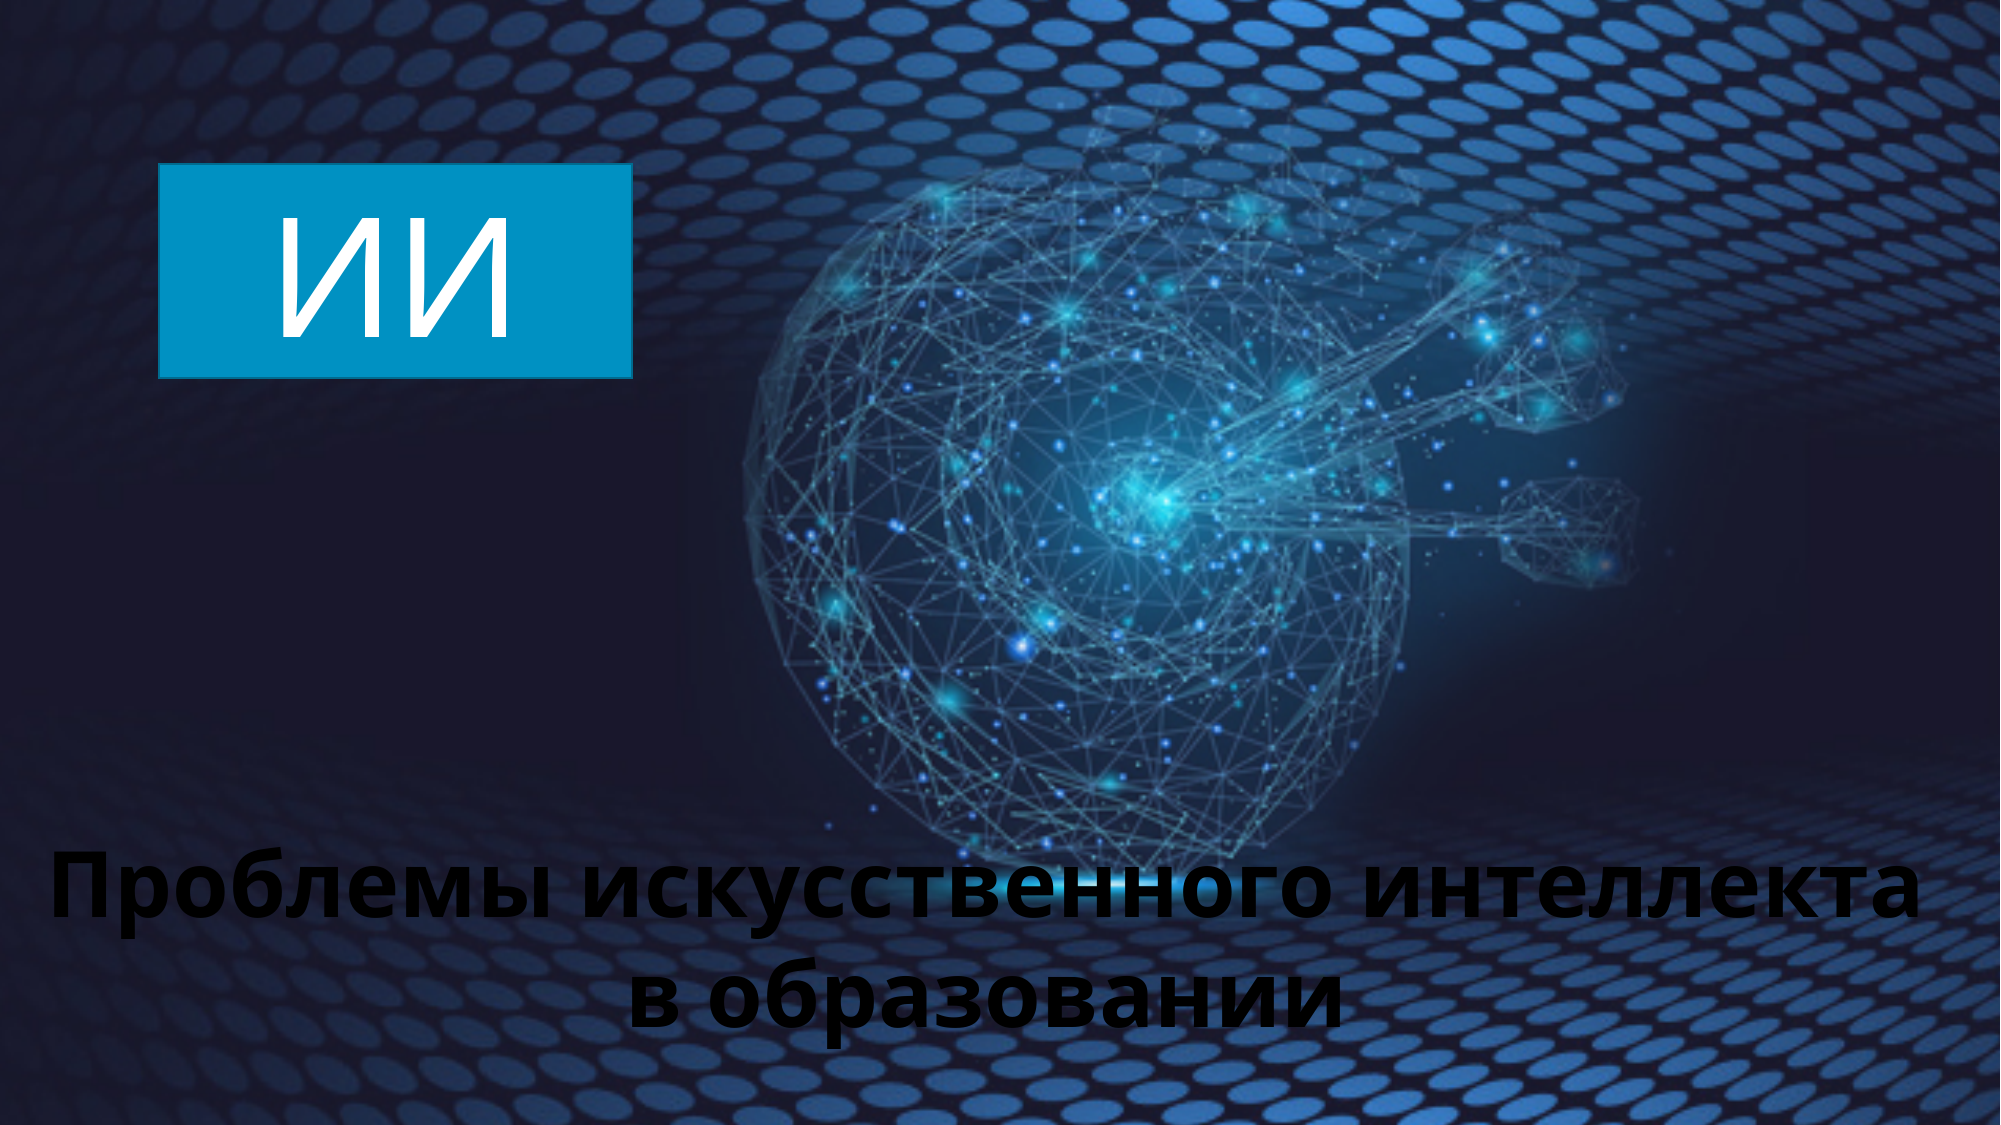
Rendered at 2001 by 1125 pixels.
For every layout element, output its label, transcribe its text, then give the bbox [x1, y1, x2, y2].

picture [0, 0, 2000, 1125]
text_box ИИ [158, 164, 632, 378]
text_box Проблемы искусственного интеллекта в образовании [0, 818, 1974, 1054]
